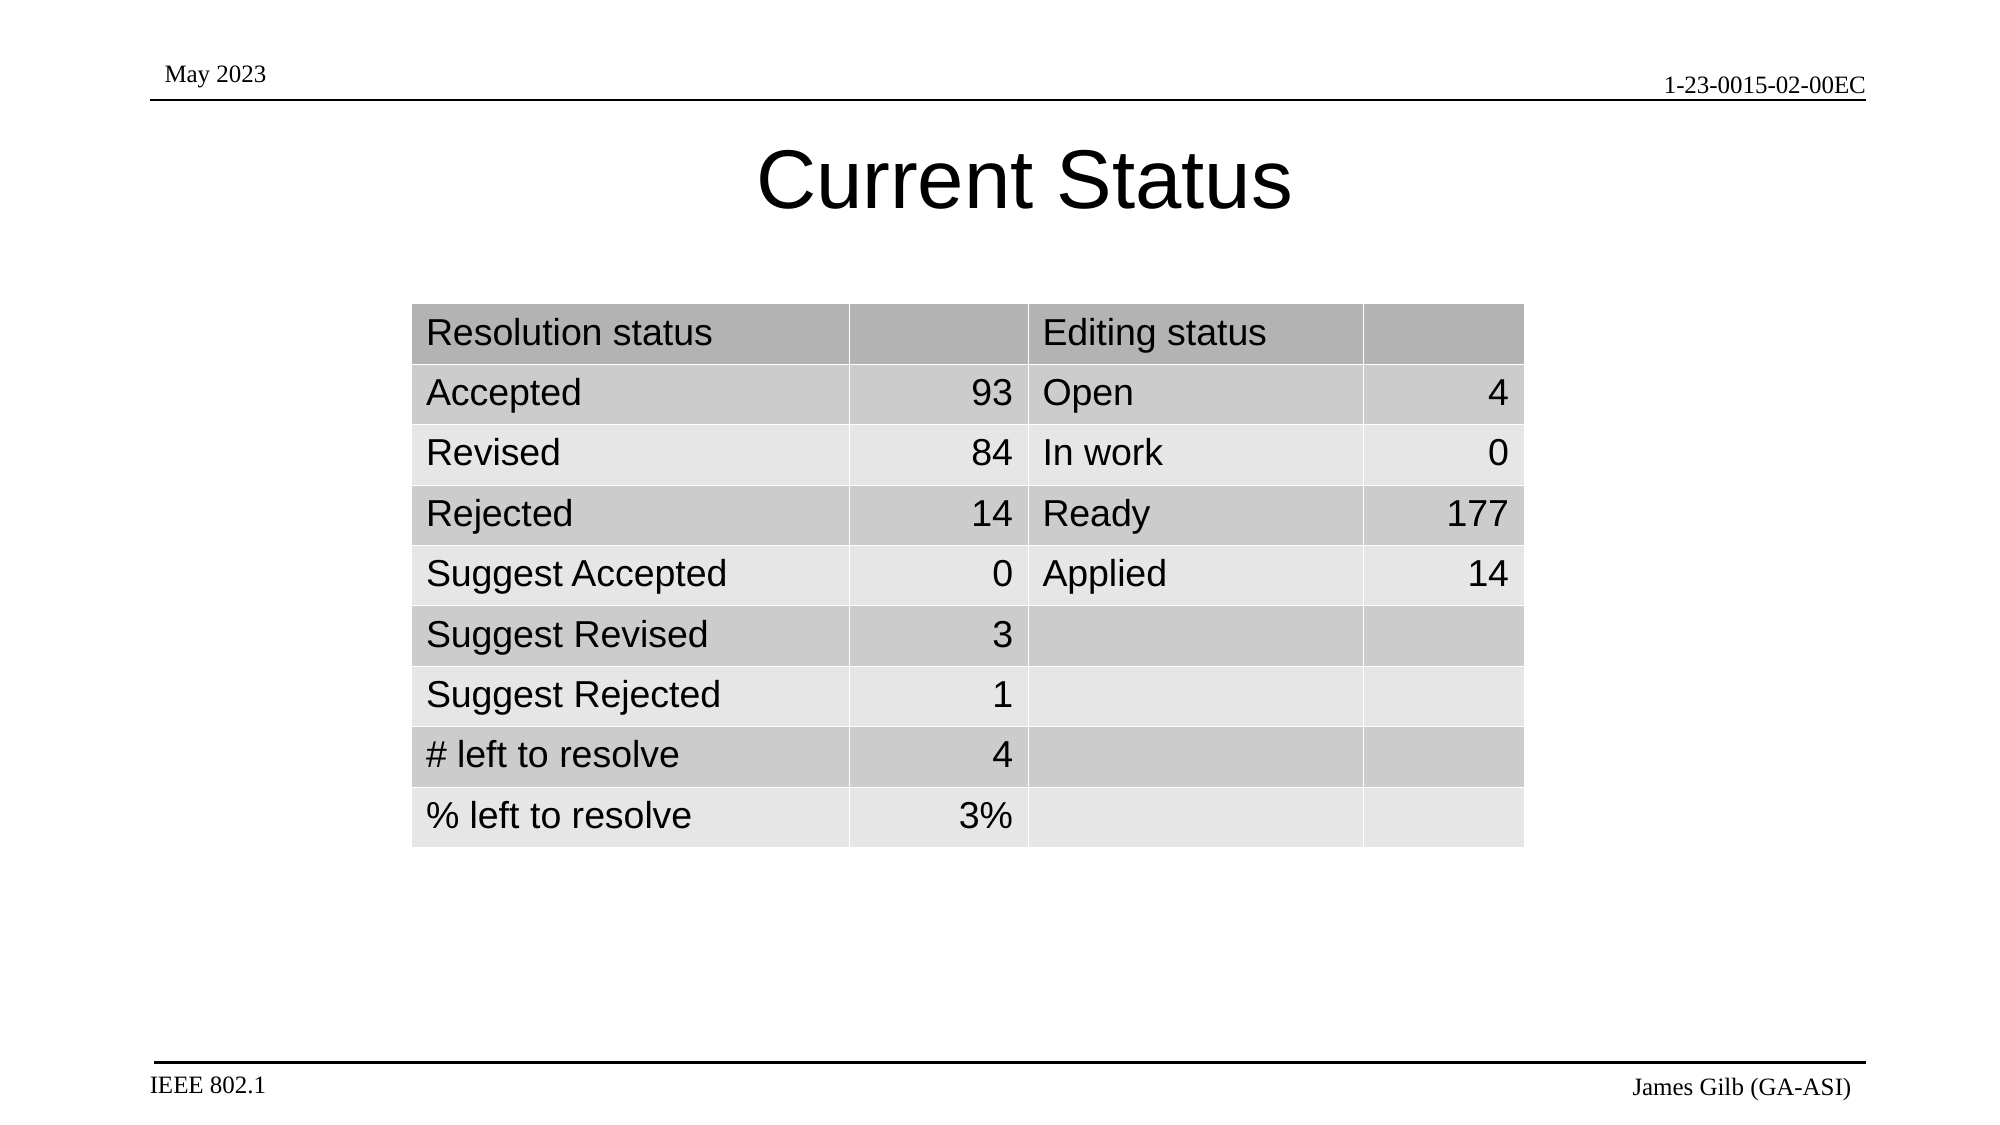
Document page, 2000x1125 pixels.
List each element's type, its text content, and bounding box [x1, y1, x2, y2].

table_header Resolution status [412, 304, 849, 364]
table_header [850, 304, 1028, 364]
table_cell 14 [1364, 546, 1524, 605]
table_cell 3 [850, 606, 1028, 666]
table_cell In work [1029, 425, 1363, 485]
table_cell Suggest Accepted [412, 546, 849, 605]
table_cell # left to resolve [412, 727, 849, 787]
table_cell Accepted [412, 365, 849, 424]
table_cell Ready [1029, 486, 1363, 545]
table_header Editing status [1029, 304, 1363, 364]
table_cell 0 [1364, 425, 1524, 485]
table_cell [1029, 667, 1363, 726]
table_cell [1364, 667, 1524, 726]
table_cell Suggest Revised [412, 606, 849, 666]
table_cell 177 [1364, 486, 1524, 545]
table_cell 3% [850, 788, 1028, 847]
table_cell [1364, 788, 1524, 847]
table_cell % left to resolve [412, 788, 849, 847]
table_cell [1029, 788, 1363, 847]
table_header [1364, 304, 1524, 364]
table_cell 93 [850, 365, 1028, 424]
table_cell [1364, 606, 1524, 666]
table_cell [1029, 727, 1363, 787]
table_cell [1364, 727, 1524, 787]
table_cell 1 [850, 667, 1028, 726]
table_cell 84 [850, 425, 1028, 485]
table_cell [1029, 606, 1363, 666]
table_cell 4 [1364, 365, 1524, 424]
table_cell Rejected [412, 486, 849, 545]
table_cell Applied [1029, 546, 1363, 605]
table_cell Open [1029, 365, 1363, 424]
table_cell 14 [850, 486, 1028, 545]
table_cell Revised [412, 425, 849, 485]
table_cell 4 [850, 727, 1028, 787]
table_cell 0 [850, 546, 1028, 605]
title Current Status [149, 112, 1900, 238]
table_cell Suggest Rejected [412, 667, 849, 726]
